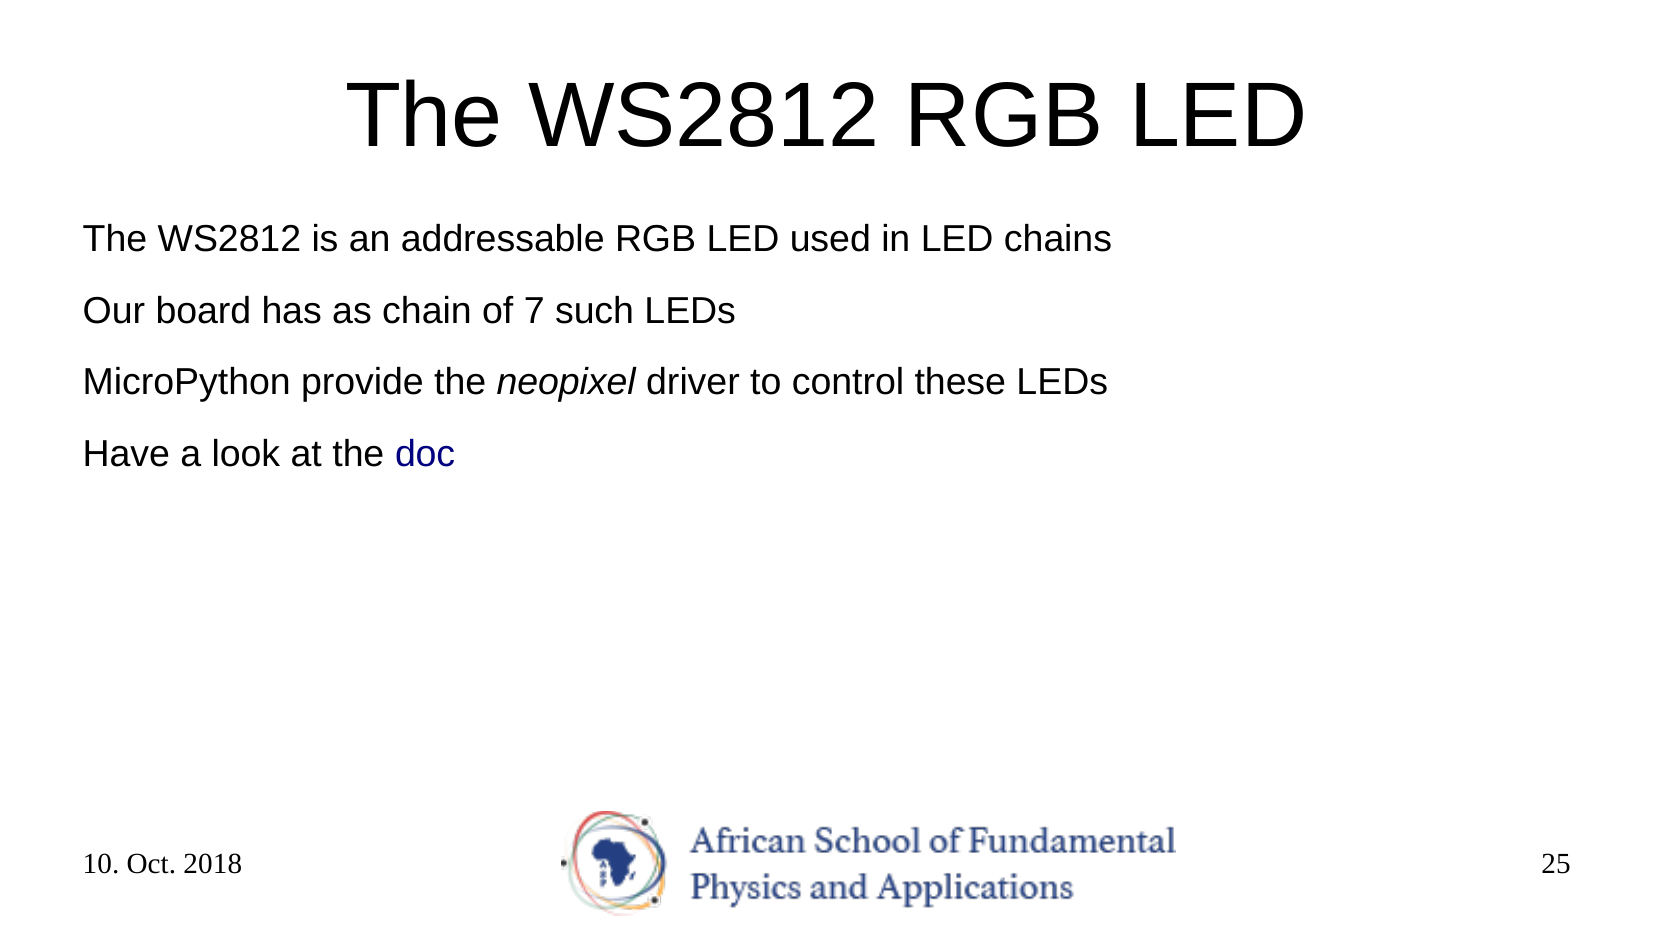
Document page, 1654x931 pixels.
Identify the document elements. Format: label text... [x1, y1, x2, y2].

list The WS2812 is an addressable RGB LED used in LED chains Our board has as chain of 7 such LEDs MicroPython provide the neopixel driver to control these LEDs Have a look at the doc [82, 217, 1571, 758]
title The WS2812 RGB LED [82, 37, 1571, 193]
picture [561, 811, 1176, 916]
